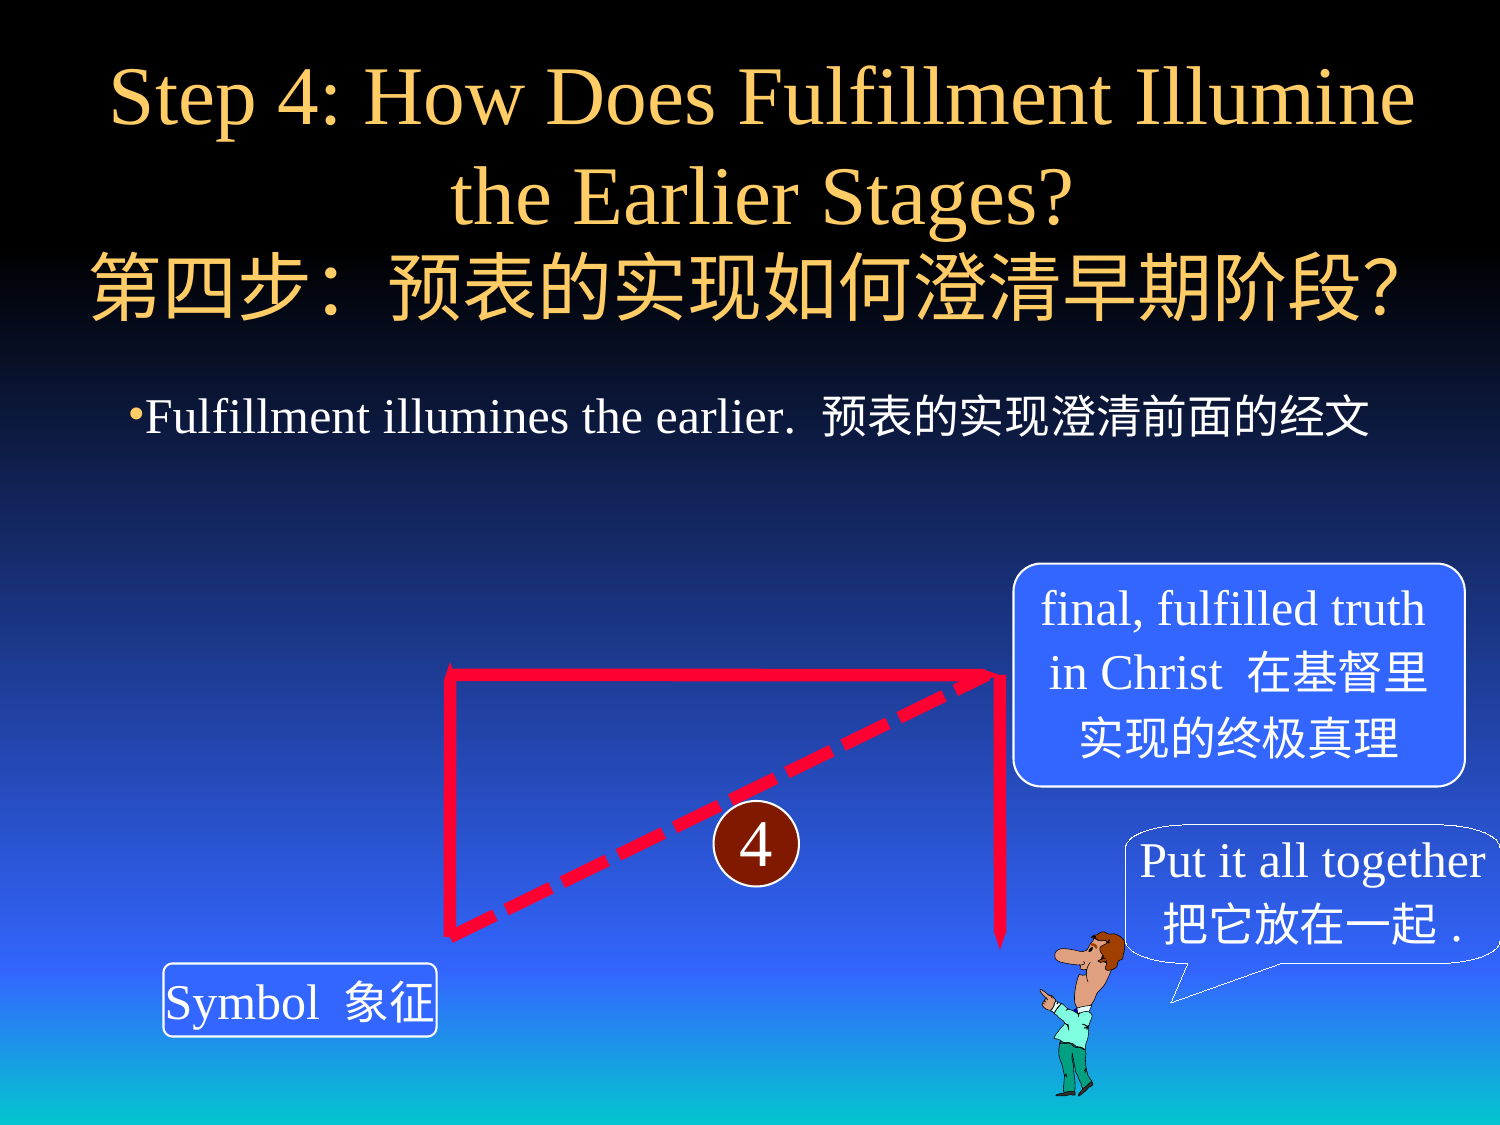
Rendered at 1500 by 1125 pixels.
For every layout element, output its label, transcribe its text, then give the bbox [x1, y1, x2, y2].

list Fulfillment illumines the earlier. 预表的实现澄清前面的经文 [112, 375, 1388, 452]
text_box 4 [713, 800, 799, 887]
text_box Symbol 象征 [163, 963, 437, 1037]
title Step 4: How Does Fulfillment Illumine the Earlier Stages? 第四步：预表的实现如何澄清早期阶段？ [60, 31, 1465, 340]
text_box Put it all together 把它放在一起. [1125, 824, 1500, 1003]
chart [1039, 931, 1126, 1097]
text_box final, fulfilled truth in Christ 在基督里 实现的终极真理 [1013, 563, 1465, 787]
